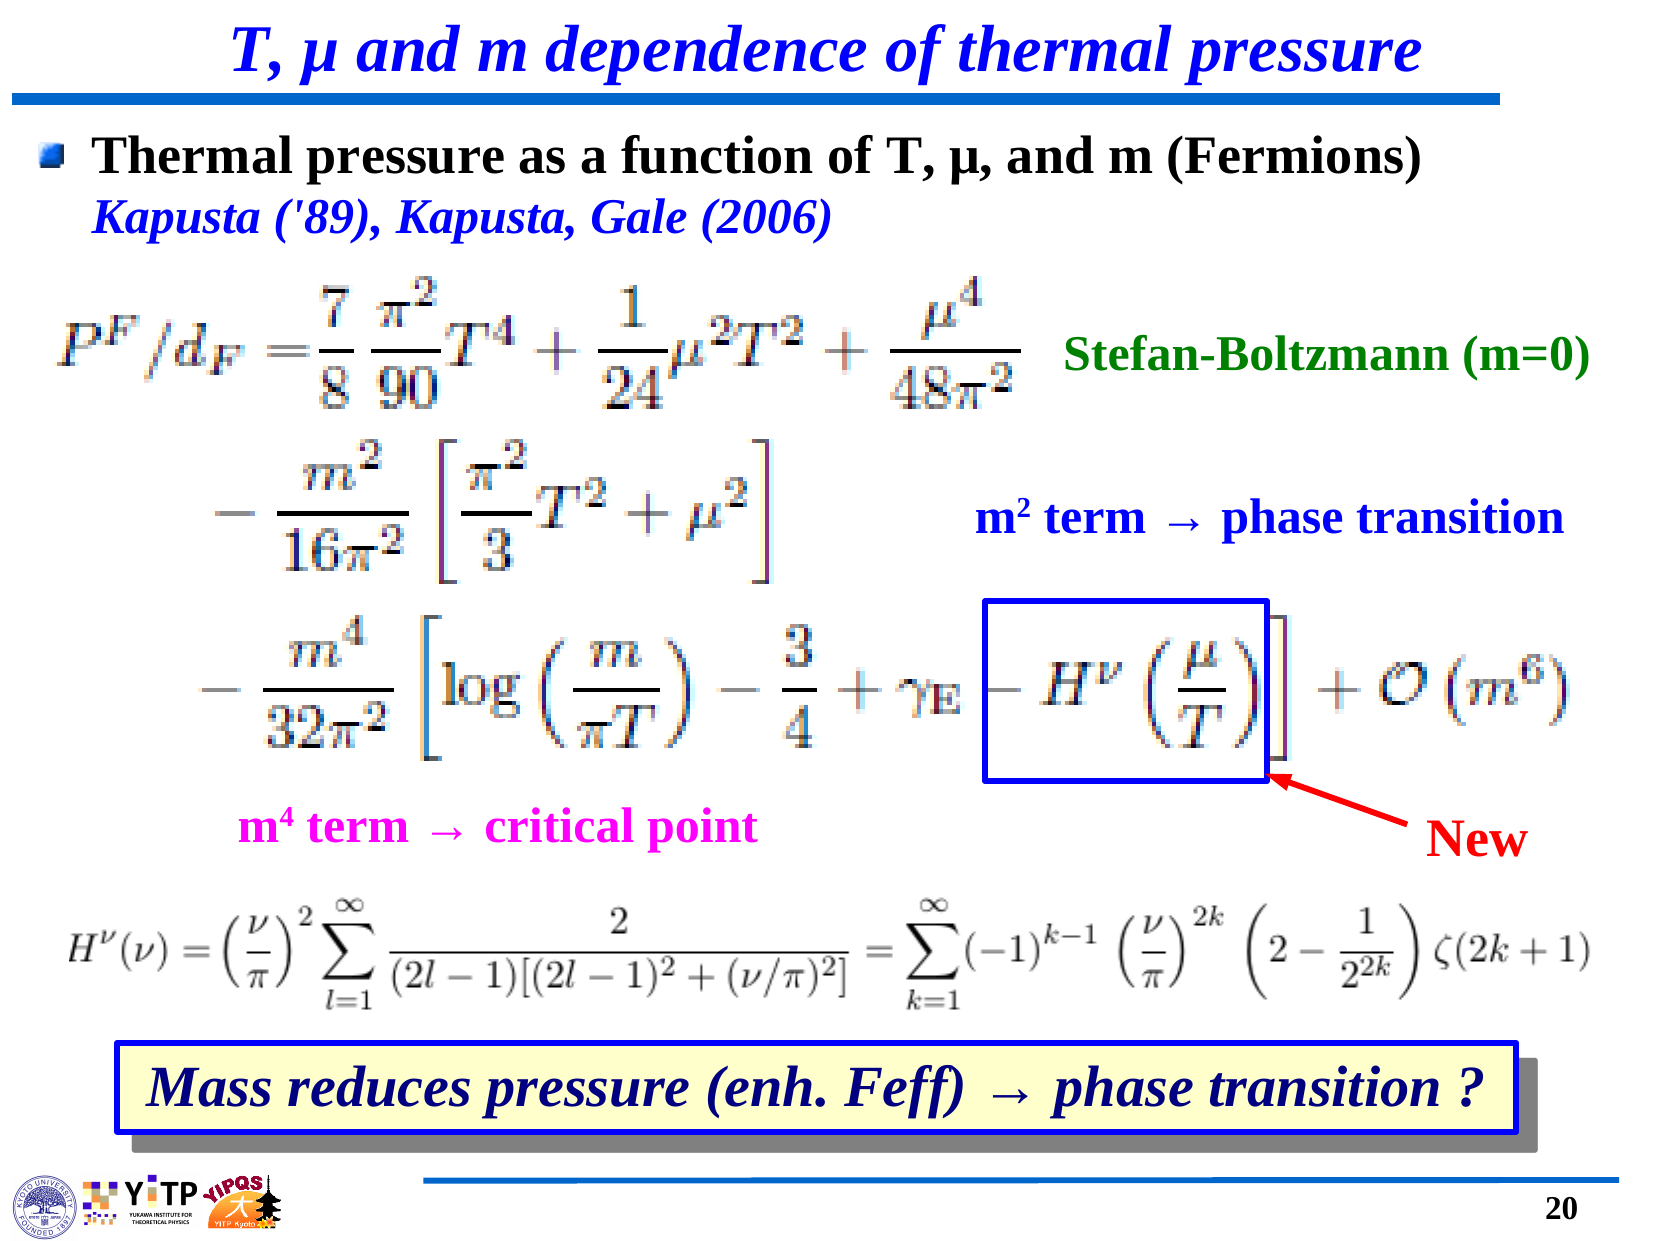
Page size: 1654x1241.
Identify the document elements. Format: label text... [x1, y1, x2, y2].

text_box New [1426, 808, 1567, 872]
text_box m4 term → critical point [237, 798, 802, 860]
picture [988, 604, 1264, 778]
text_box Stefan-Boltzmann (m=0) [1063, 325, 1636, 388]
text_box Mass reduces pressure (enh. Feff) → phase transition ? [117, 1042, 1517, 1132]
title T, μ and m dependence of thermal pressure [0, 0, 1654, 99]
picture [49, 251, 1584, 805]
text_box m2 term → phase transition [974, 489, 1615, 551]
list Thermal pressure as a function of T, μ, and m (Fermions) Kapusta ('89), Kapusta, Gale (2006) [20, 124, 1621, 1137]
picture [69, 888, 1604, 1014]
picture [11, 1170, 281, 1241]
